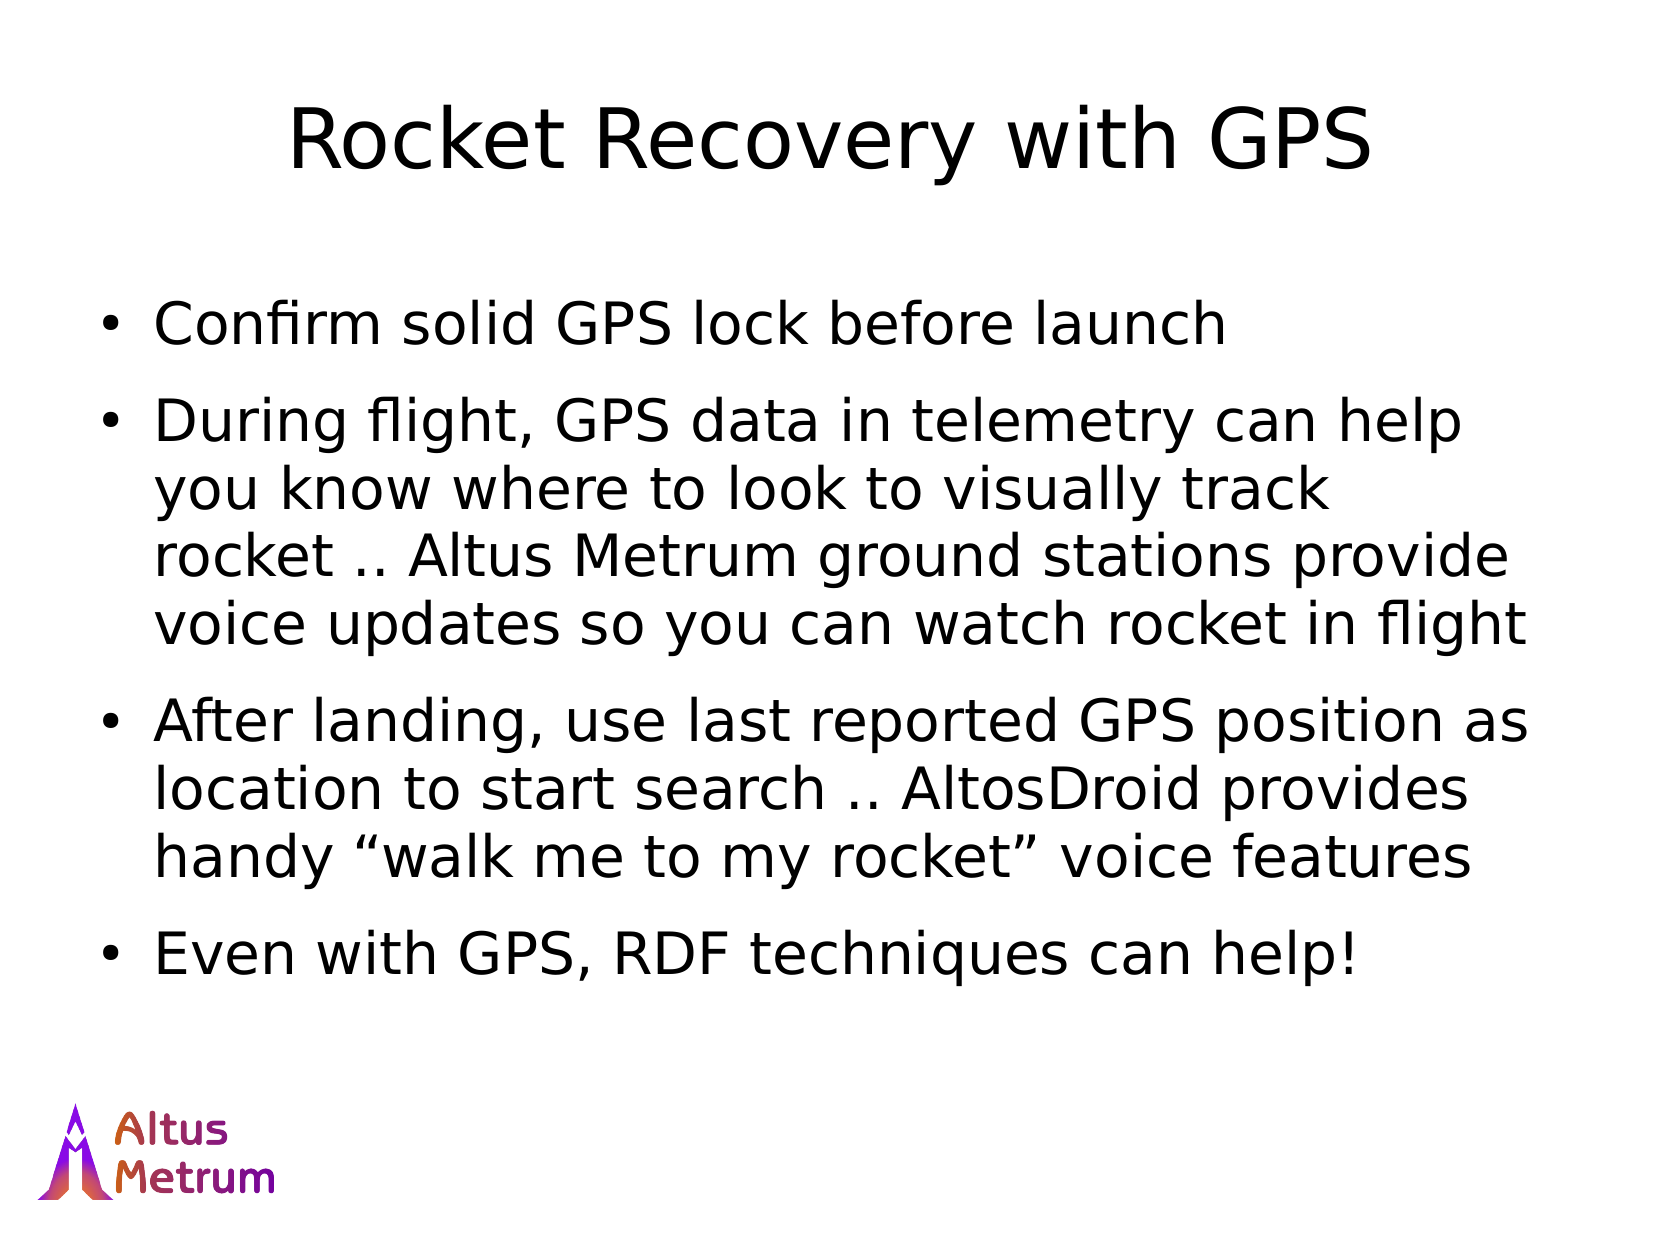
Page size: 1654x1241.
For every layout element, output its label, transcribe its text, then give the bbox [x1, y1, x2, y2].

list Confirm solid GPS lock before launch During flight, GPS data in telemetry can help you know where to look to visually track rocket .. Altus Metrum ground stations provide voice updates so you can watch rocket in flight After landing, use last reported GPS position as location to start search .. AltosDroid provides handy “walk me to my rocket” voice features Even with GPS, RDF techniques can help! [82, 290, 1571, 1094]
picture [37, 1103, 274, 1200]
title Rocket Recovery with GPS [86, 55, 1576, 226]
